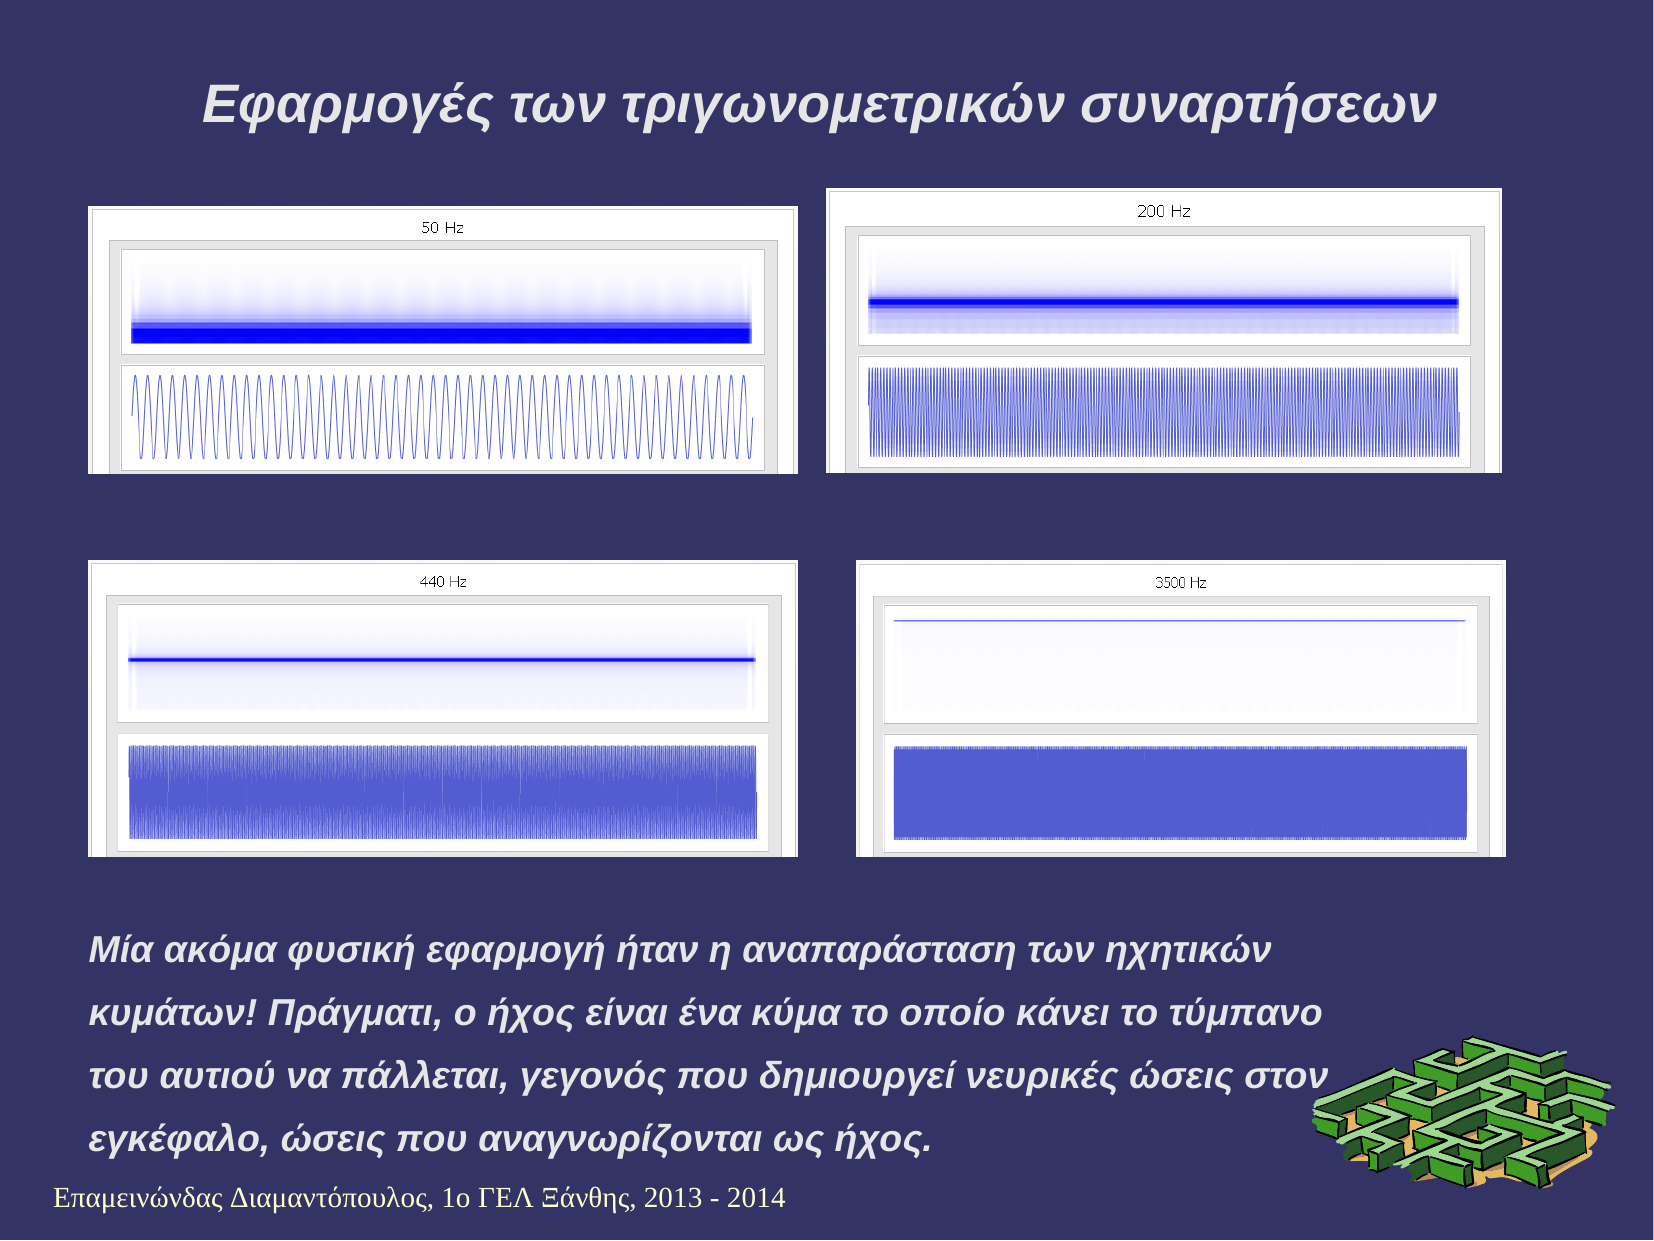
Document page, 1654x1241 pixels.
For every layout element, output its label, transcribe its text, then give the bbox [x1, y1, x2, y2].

title Μία ακόμα φυσική εφαρμογή ήταν η αναπαράσταση των ηχητικών κυμάτων! Πράγματι, ο ήχος είναι ένα κύμα το οποίο κάνει το τύμπανο του αυτιού να πάλλεται, γεγονός που δημιουργεί νευρικές ώσεις στον εγκέφαλο, ώσεις που αναγνωρίζονται ως ήχος. [88, 917, 1359, 1149]
title Εφαρμογές των τριγωνομετρικών συναρτήσεων [76, 29, 1565, 179]
picture [88, 206, 798, 474]
picture [88, 560, 798, 857]
picture [856, 560, 1506, 857]
picture [826, 188, 1502, 473]
